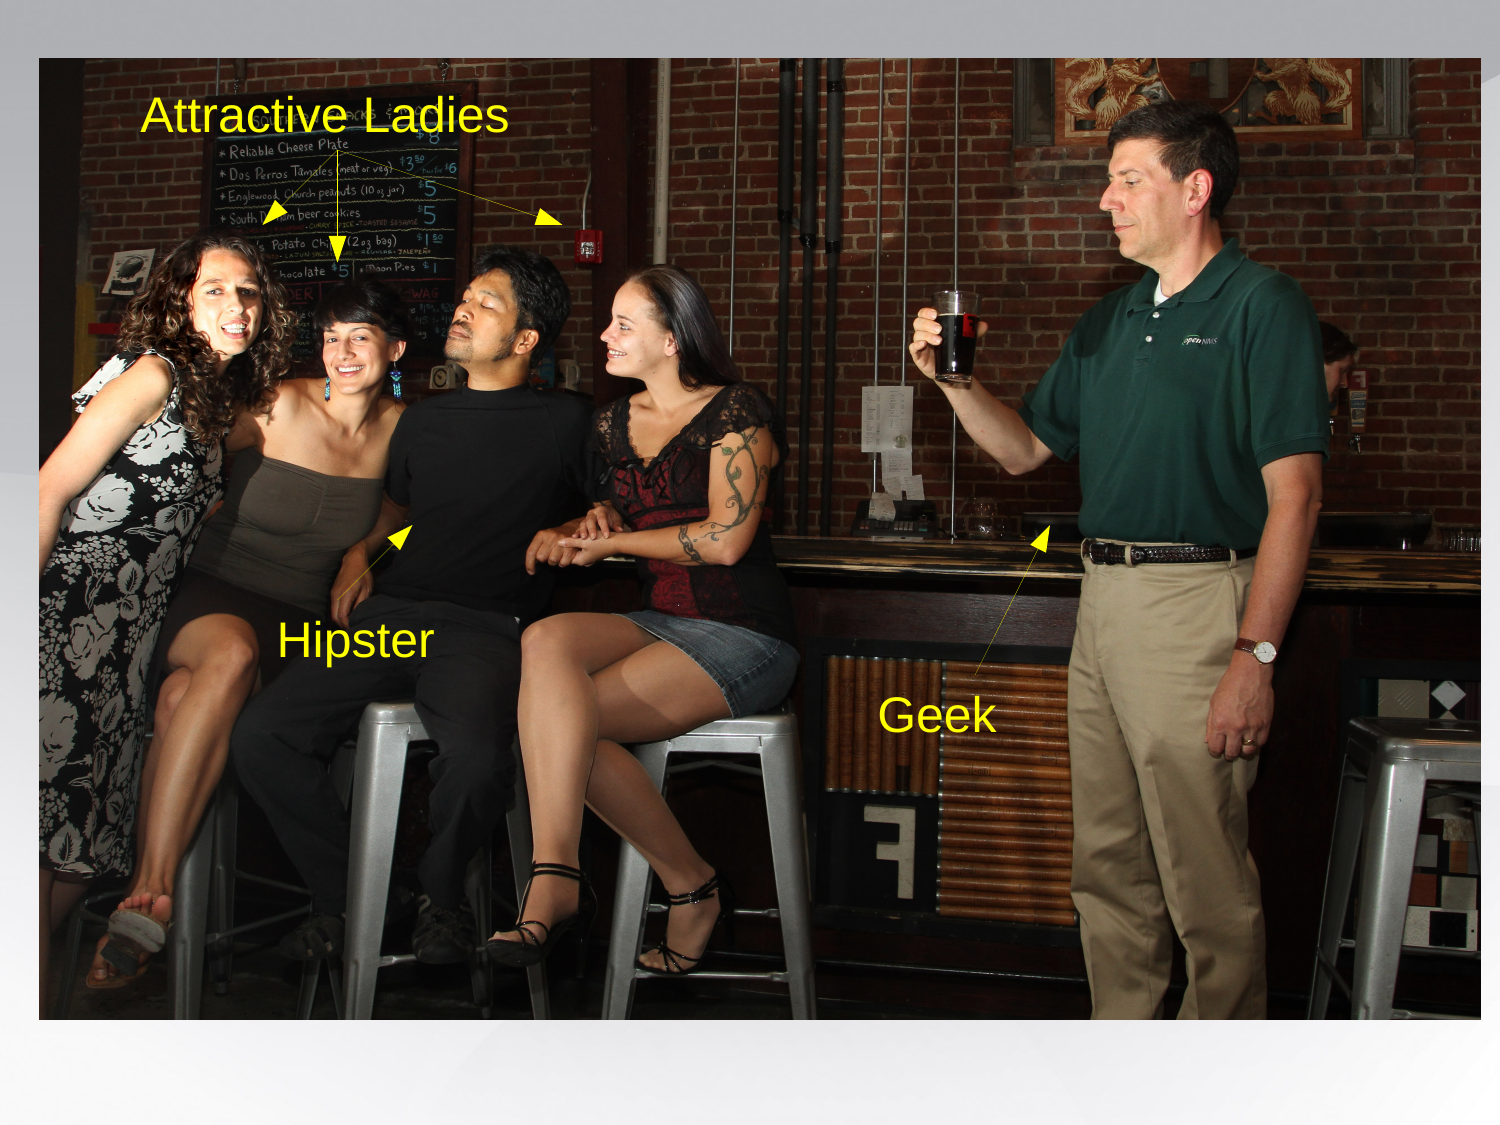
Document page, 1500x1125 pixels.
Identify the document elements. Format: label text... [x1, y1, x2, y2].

text_box Geek [862, 675, 1262, 750]
text_box Attractive Ladies [125, 75, 526, 150]
picture [0, 0, 1500, 1125]
text_box Hipster [261, 600, 451, 675]
